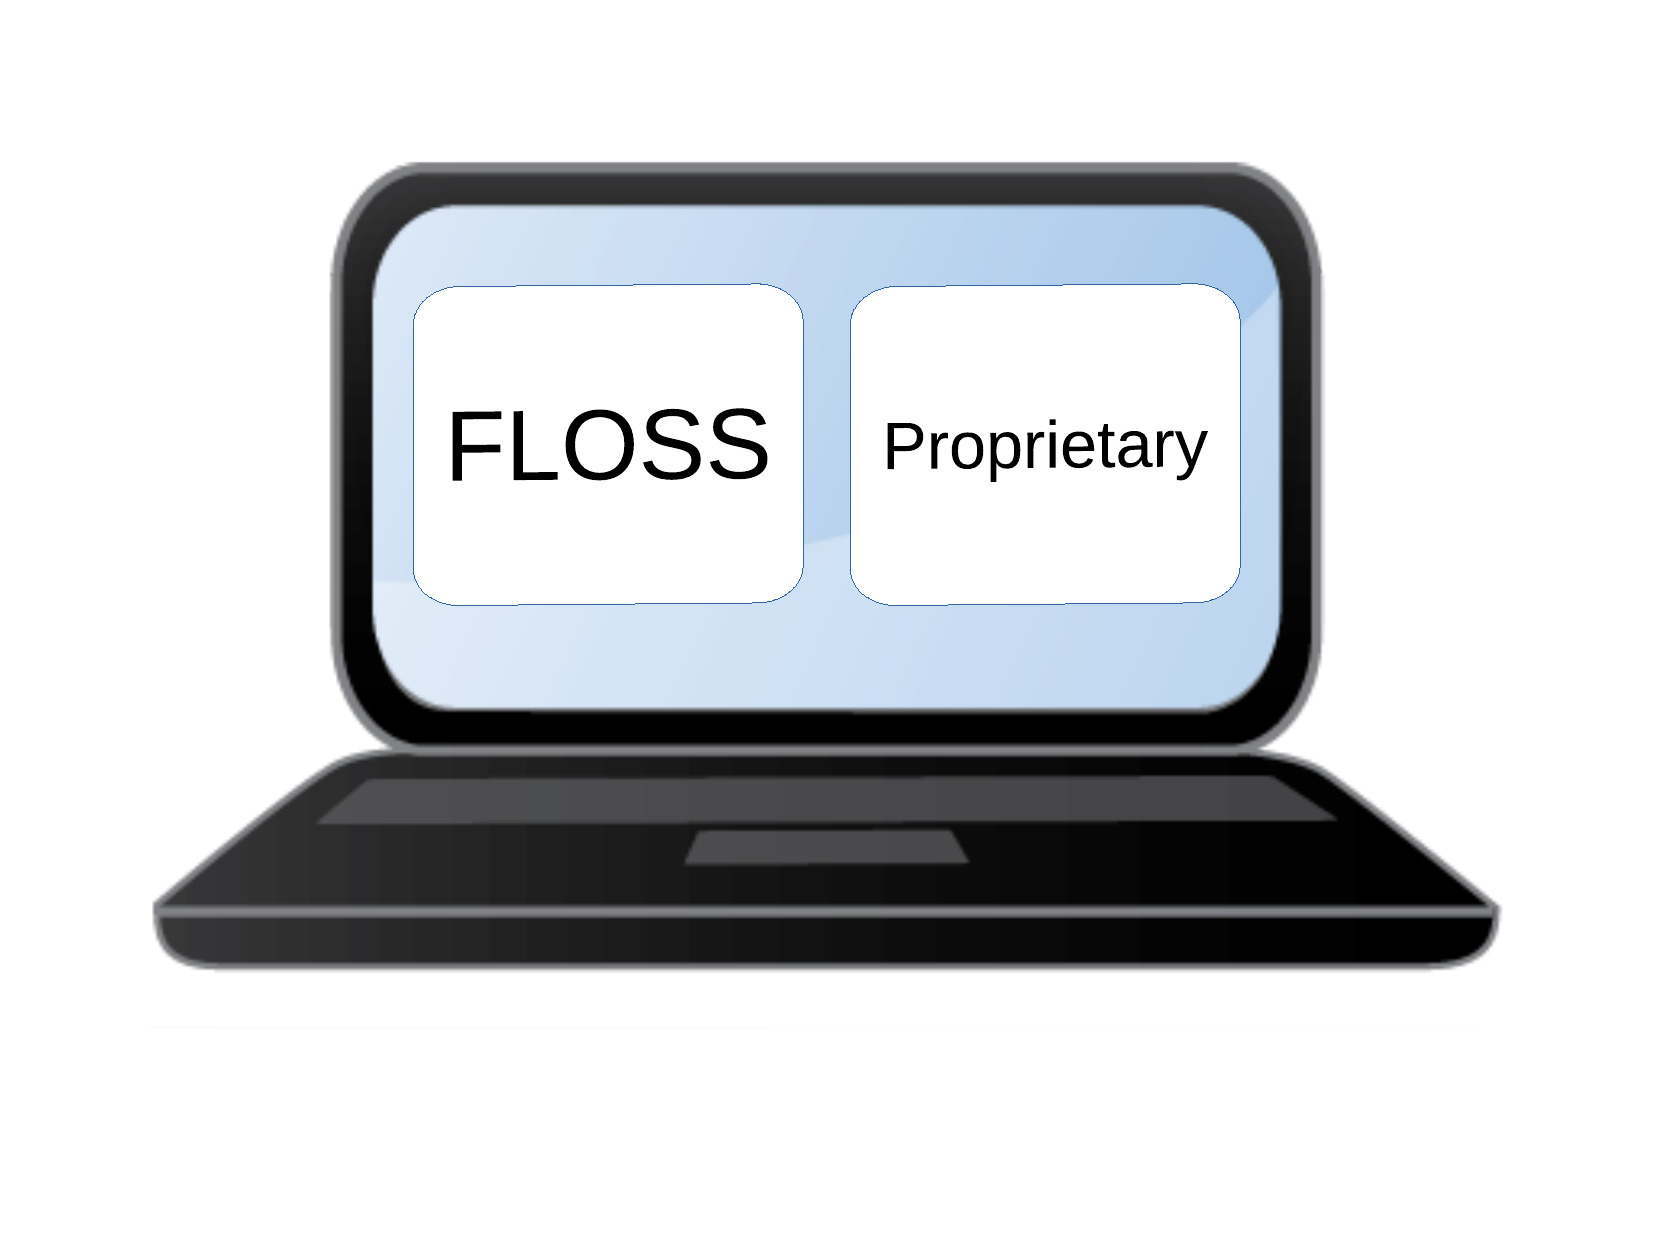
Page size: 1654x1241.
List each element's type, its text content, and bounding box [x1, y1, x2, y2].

text_box Proprietary [850, 283, 1241, 606]
picture [93, 106, 1561, 1123]
text_box FLOSS [413, 283, 804, 606]
